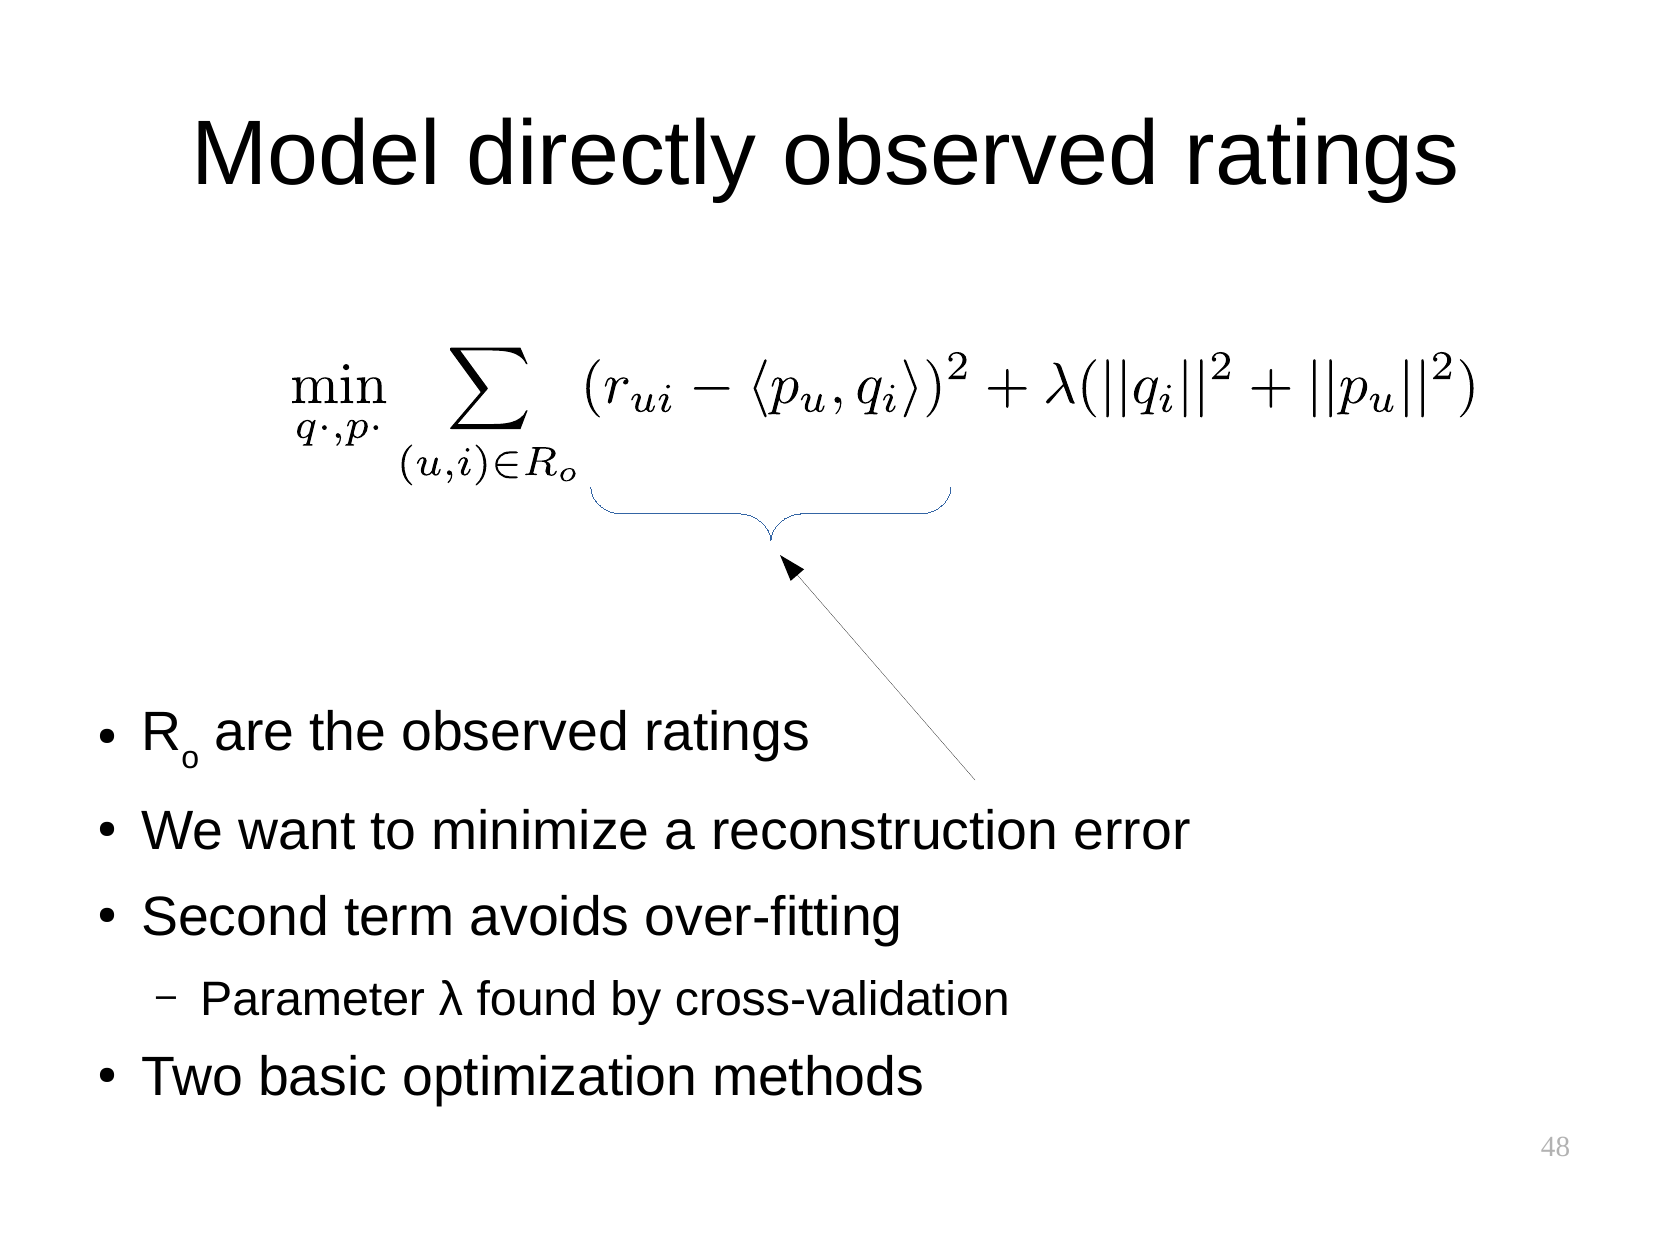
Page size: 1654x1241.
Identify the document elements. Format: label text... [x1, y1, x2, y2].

title Model directly observed ratings [82, 49, 1571, 257]
text_box [290, 341, 1480, 486]
list Ro are the observed ratings We want to minimize a reconstruction error Second term avoids over-fitting Parameter λ found by cross-validation Two basic optimization methods [82, 700, 1571, 1111]
